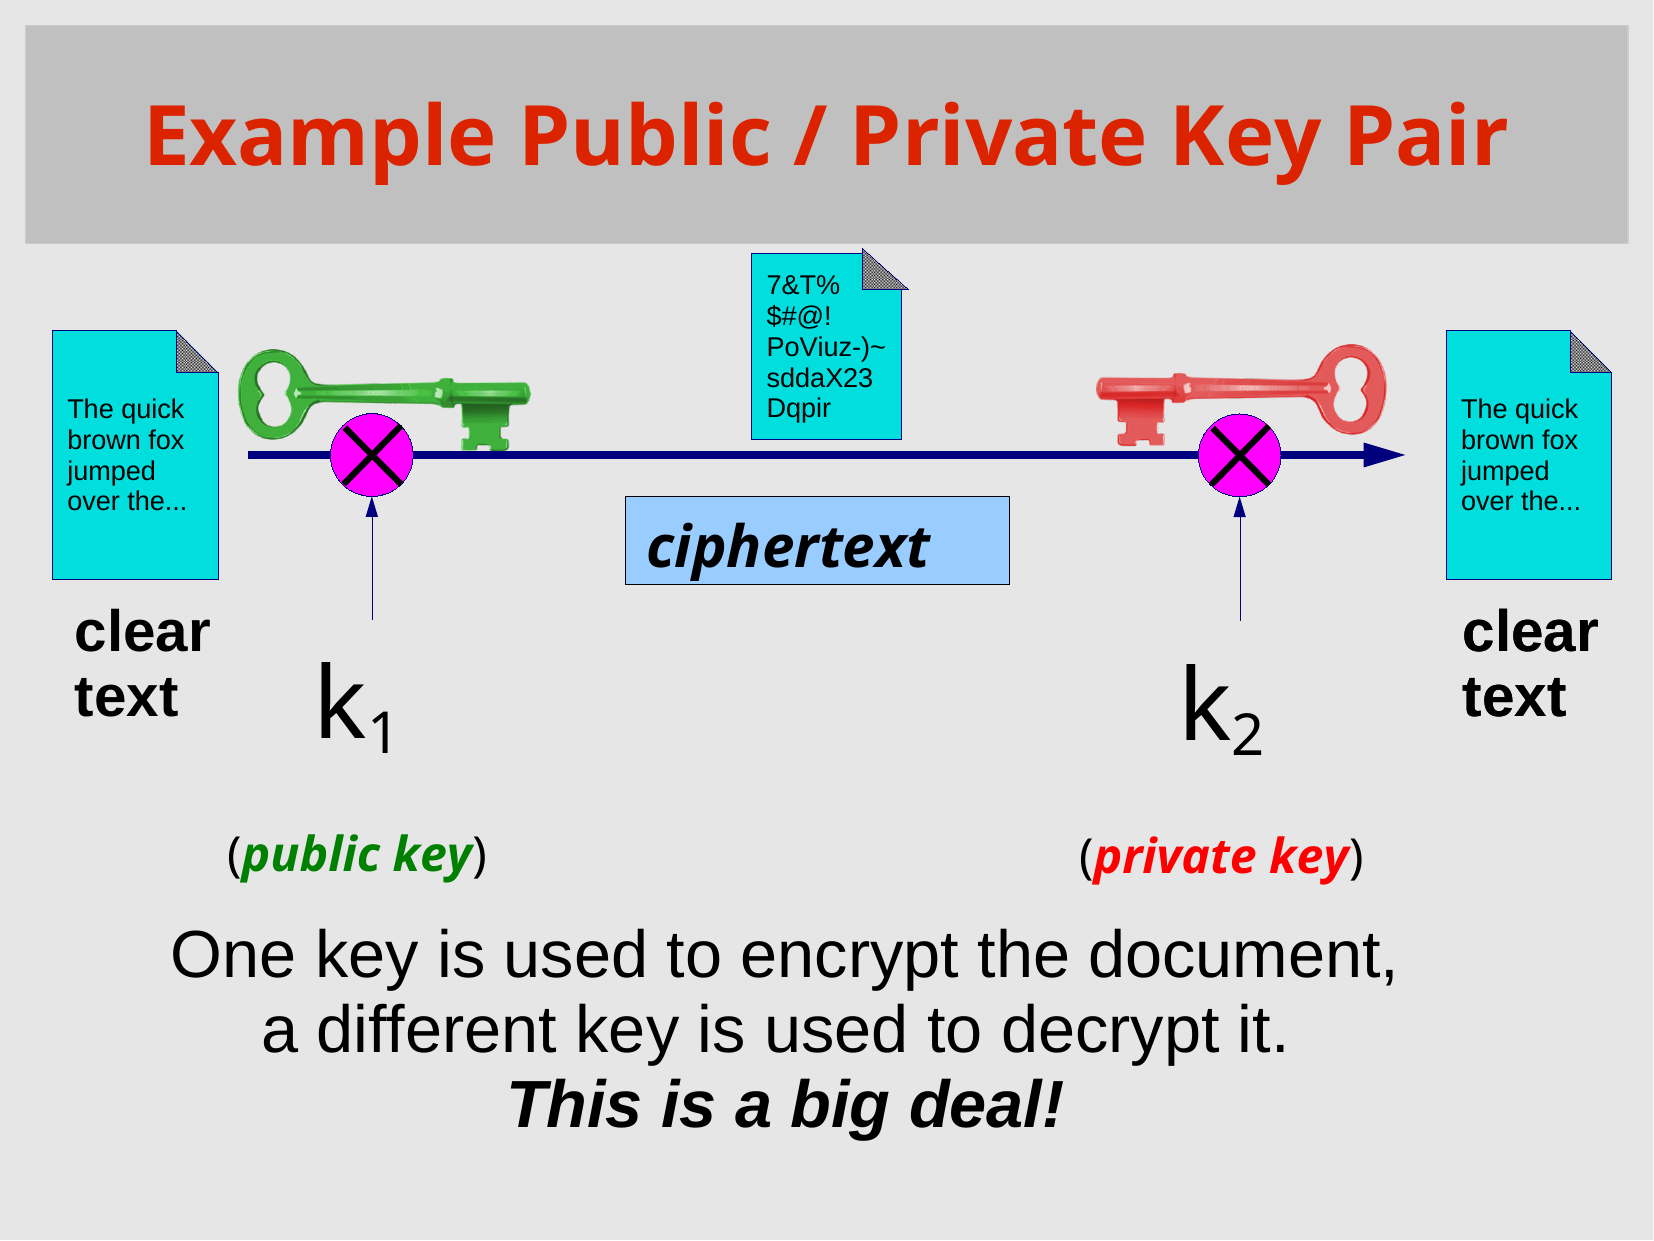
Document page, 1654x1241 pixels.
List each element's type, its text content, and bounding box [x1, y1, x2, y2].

text_box The quick brown fox jumped over the... [52, 330, 219, 580]
text_box One key is used to encrypt the document, a different key is used to decrypt it. This is a big deal! [170, 917, 1401, 1142]
picture [236, 348, 532, 452]
text_box [625, 496, 1010, 585]
text_box [330, 452, 398, 497]
text_box [378, 452, 414, 481]
text_box k1 (public key) [227, 631, 487, 887]
title Example Public / Private Key Pair [29, 30, 1625, 237]
text_box k2 (private key) [1079, 633, 1364, 888]
text_box [1245, 447, 1282, 482]
text_box [1213, 461, 1267, 497]
text_box 7&T%$#@!PoViuz-)~sddaX23Dqpir [751, 253, 902, 440]
text_box clear text [1462, 598, 1600, 729]
text_box [1198, 447, 1235, 483]
text_box ciphertext [631, 496, 1046, 579]
text_box [176, 330, 218, 373]
text_box [1570, 330, 1612, 373]
picture [1094, 343, 1388, 447]
text_box [862, 248, 909, 290]
text_box The quick brown fox jumped over the... [1446, 330, 1612, 580]
text_box clear text [74, 598, 212, 729]
